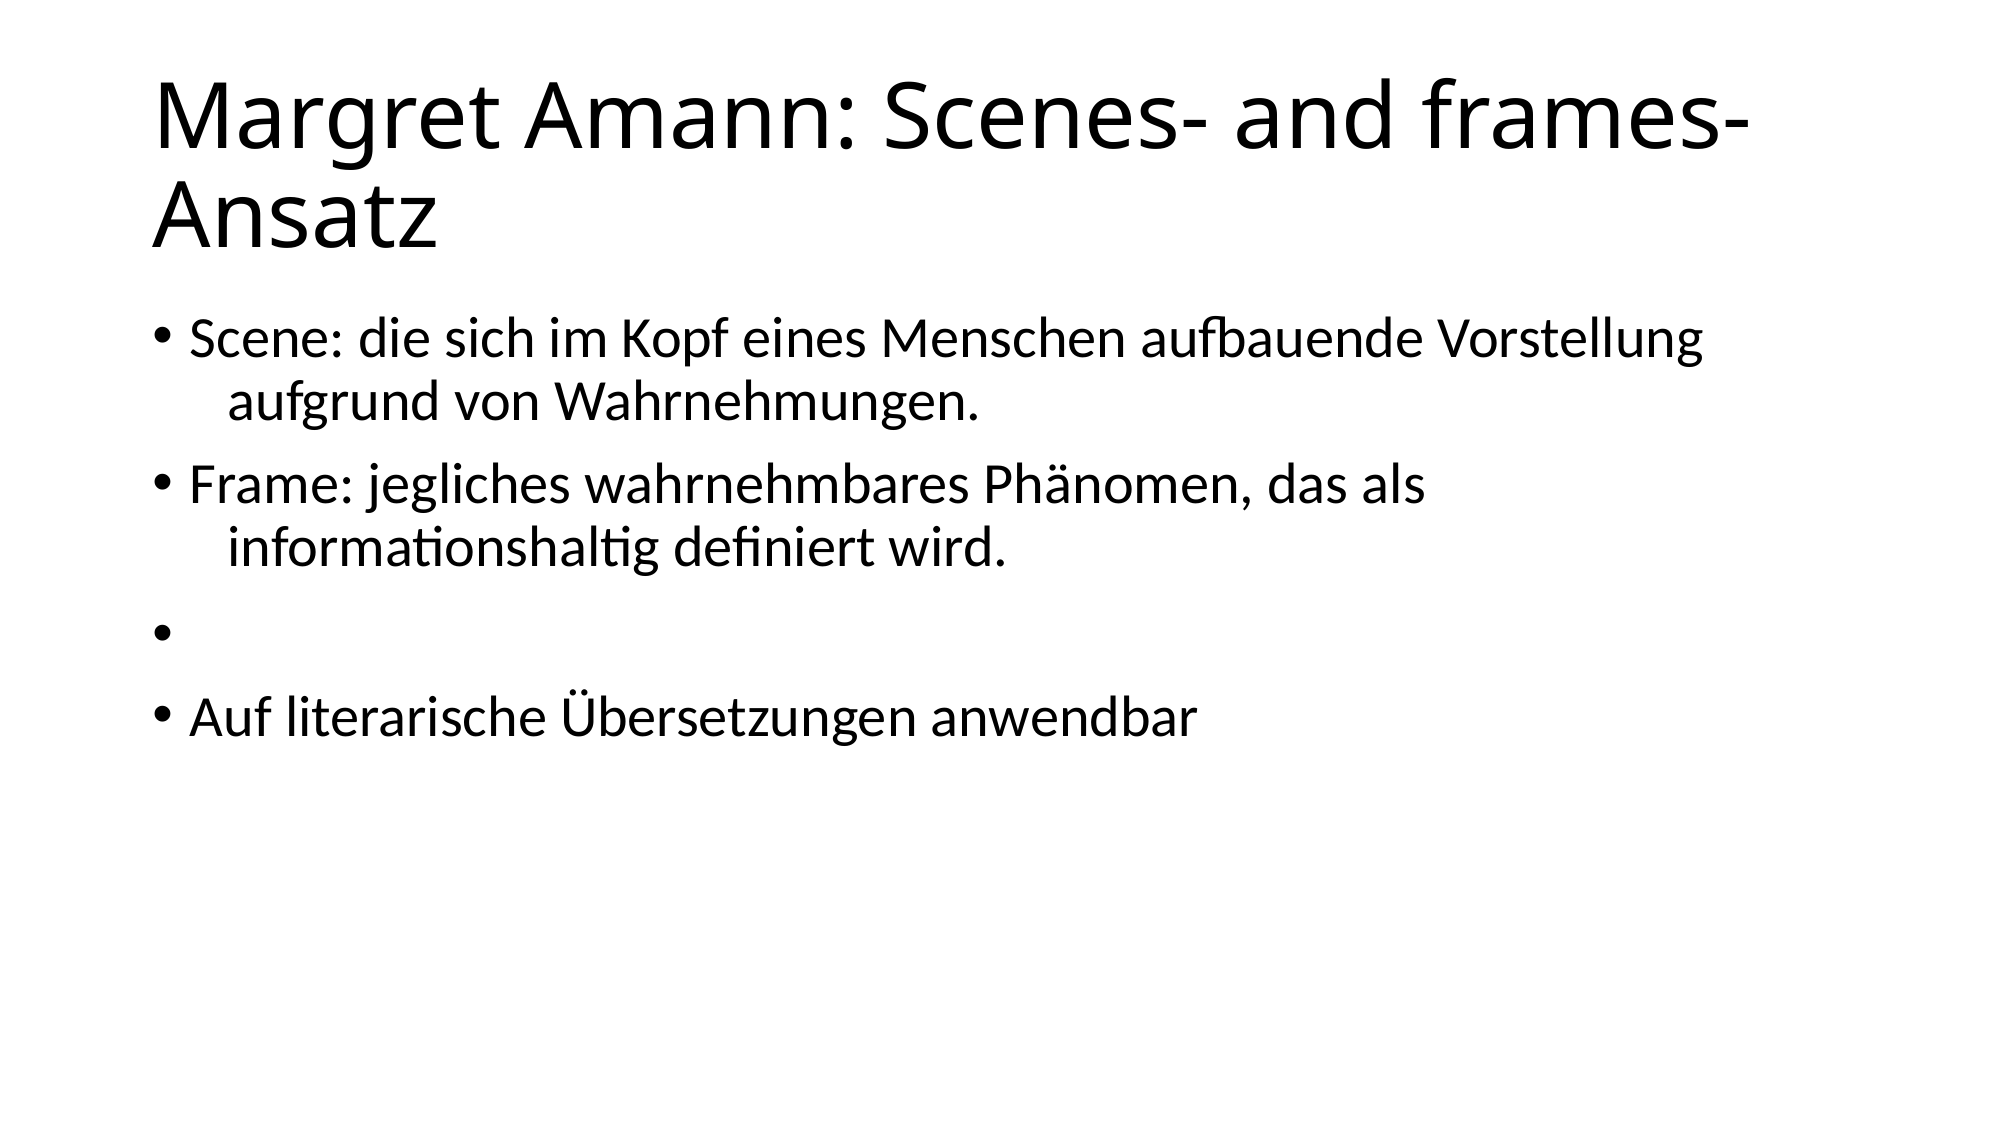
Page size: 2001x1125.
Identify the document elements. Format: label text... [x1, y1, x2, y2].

list Scene: die sich im Kopf eines Menschen aufbauende Vorstellung aufgrund von Wahrnehmungen. Frame: jegliches wahrnehmbares Phänomen, das als informationshaltig definiert wird. Auf literarische Übersetzungen anwendbar [137, 299, 1863, 1014]
title Margret Amann: Scenes- and frames-Ansatz [137, 59, 1863, 278]
